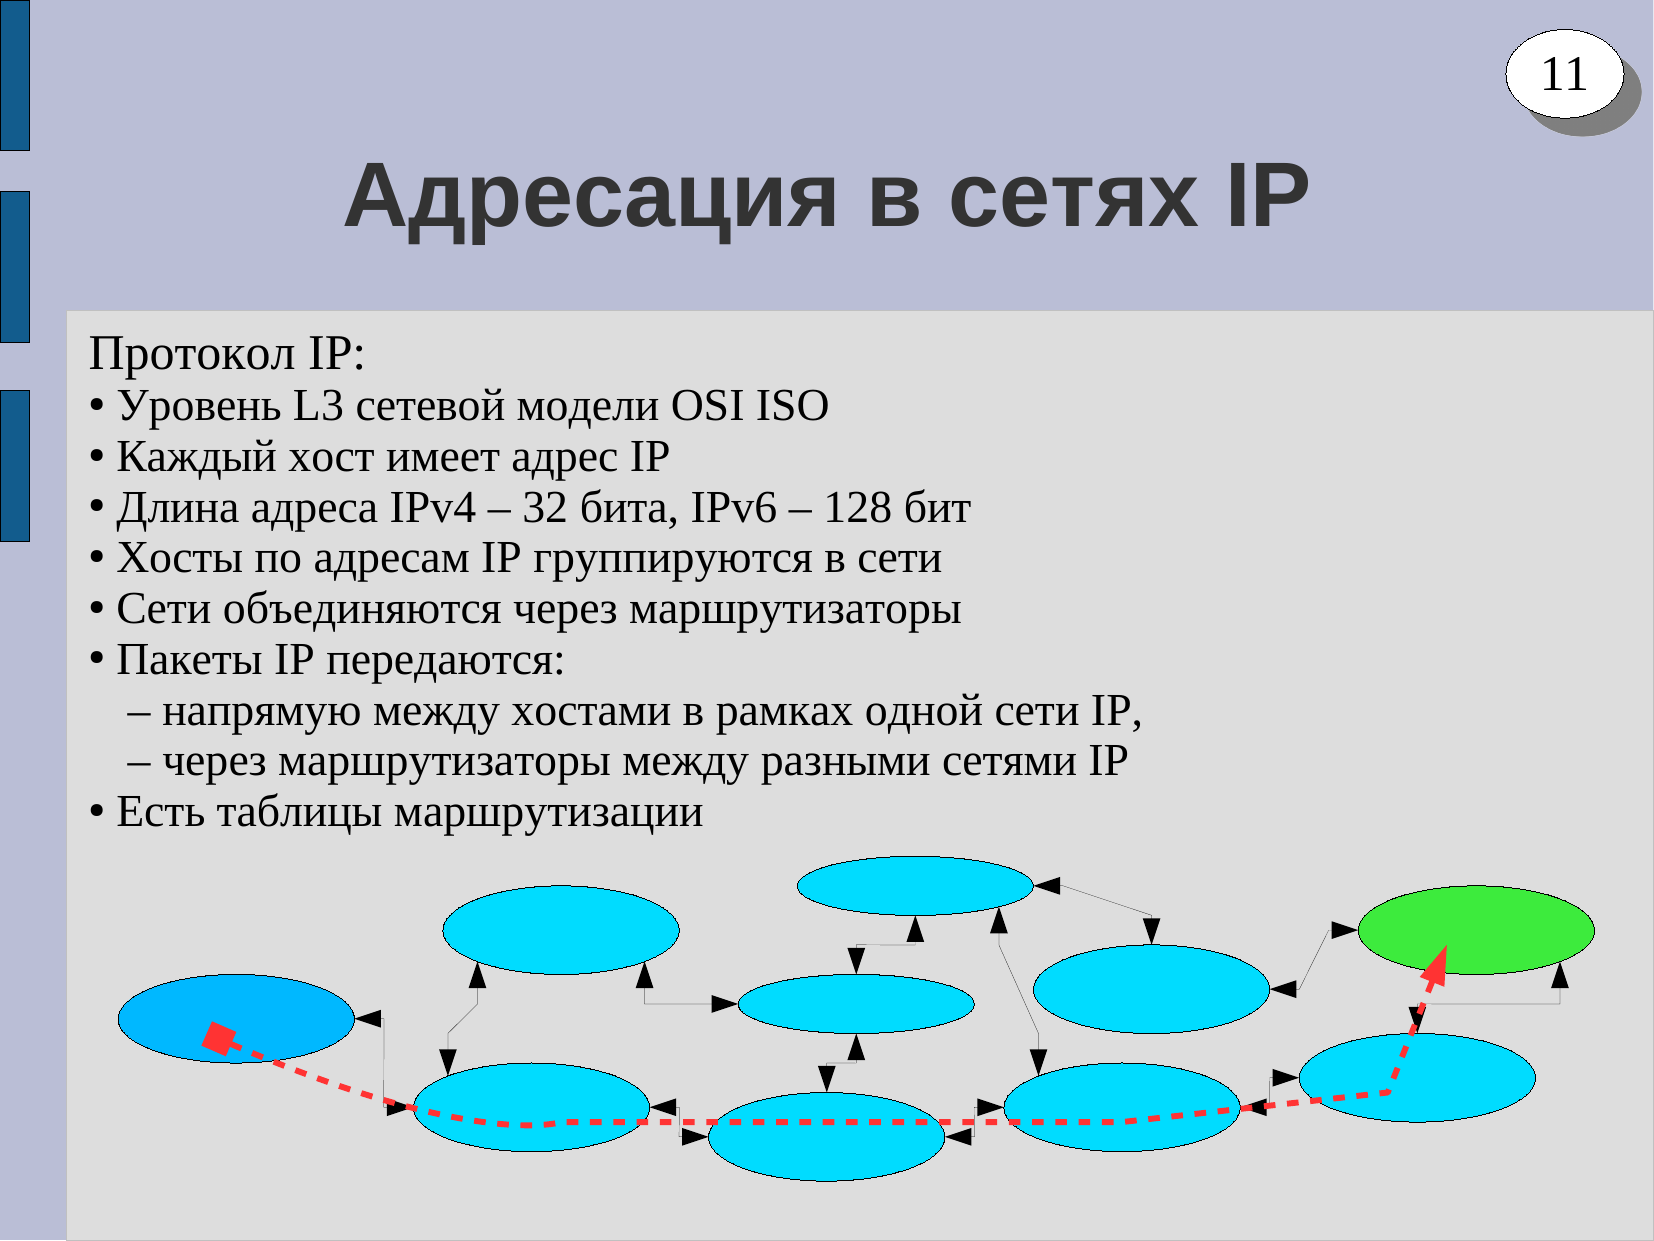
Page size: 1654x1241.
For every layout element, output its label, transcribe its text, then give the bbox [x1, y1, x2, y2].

text_box [738, 974, 975, 1034]
text_box [797, 856, 1034, 916]
text_box [708, 1092, 945, 1182]
text_box [1033, 944, 1270, 1034]
text_box [413, 1062, 650, 1152]
text_box [118, 974, 355, 1064]
title Адресация в сетях IP [121, 91, 1534, 299]
text_box [1299, 1033, 1536, 1123]
text_box [1003, 1062, 1241, 1152]
text_box Протокол IP: Уровень L3 сетевой модели OSI ISO Каждый хост имеет адрес IP Длина адреса IPv4 – 32 бита, IPv6 – 128 бит Хосты по адресам IP группируются в сети Сети объединяются через маршрутизаторы Пакеты IP передаются: – напрямую между хостами в рамках одной сети IP, – через маршрутизаторы между разными сетями IP Есть таблицы маршрутизации [88, 324, 1565, 837]
text_box [1358, 885, 1595, 975]
text_box [442, 885, 680, 975]
text_box 11 [1505, 29, 1625, 119]
